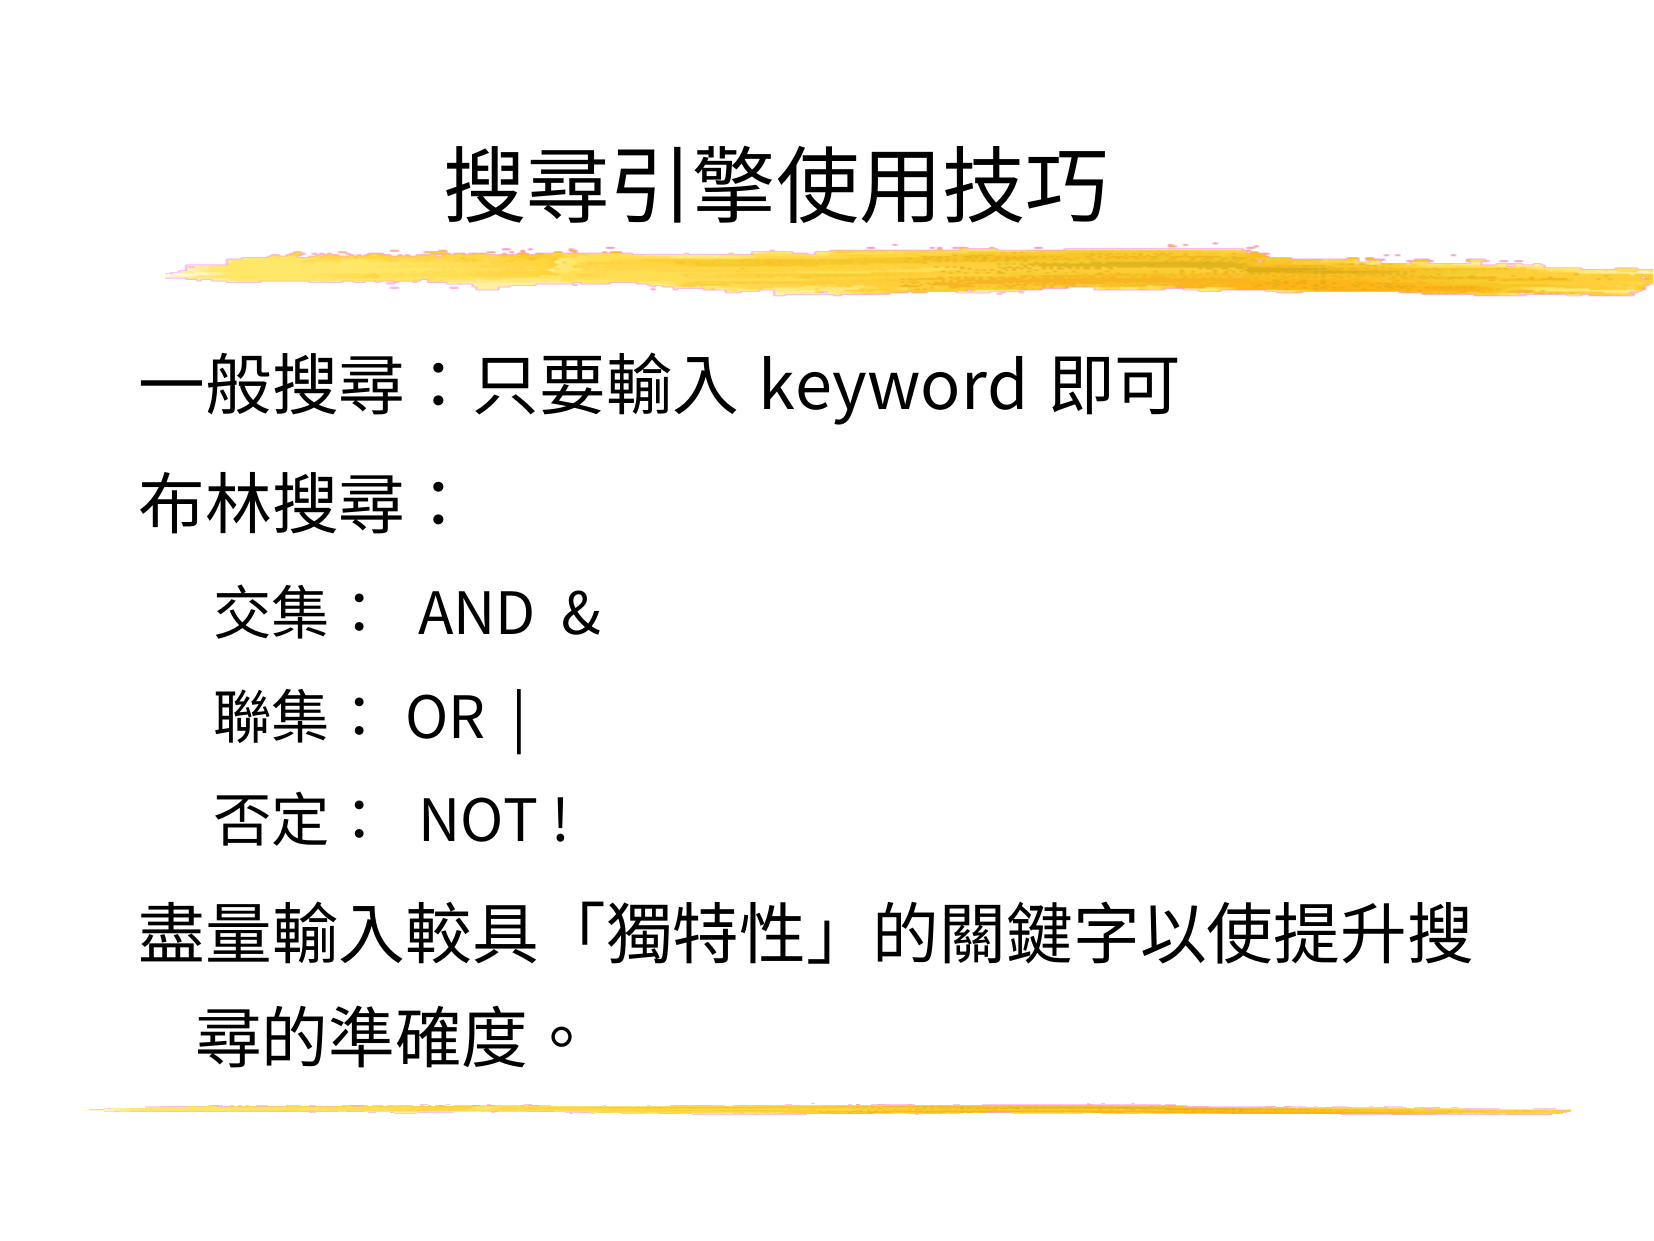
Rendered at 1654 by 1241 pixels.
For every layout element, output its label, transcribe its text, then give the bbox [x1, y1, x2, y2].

list 一般搜尋：只要輸入keyword即可 布林搜尋： 交集： AND & 聯集：OR | 否定： NOT ! 盡量輸入較具「獨特性」的關鍵字以使提升搜尋的準確度。 [124, 316, 1530, 1061]
picture [165, 237, 1654, 308]
picture [82, 1102, 1571, 1117]
title 搜尋引擎使用技巧 [73, 41, 1479, 249]
